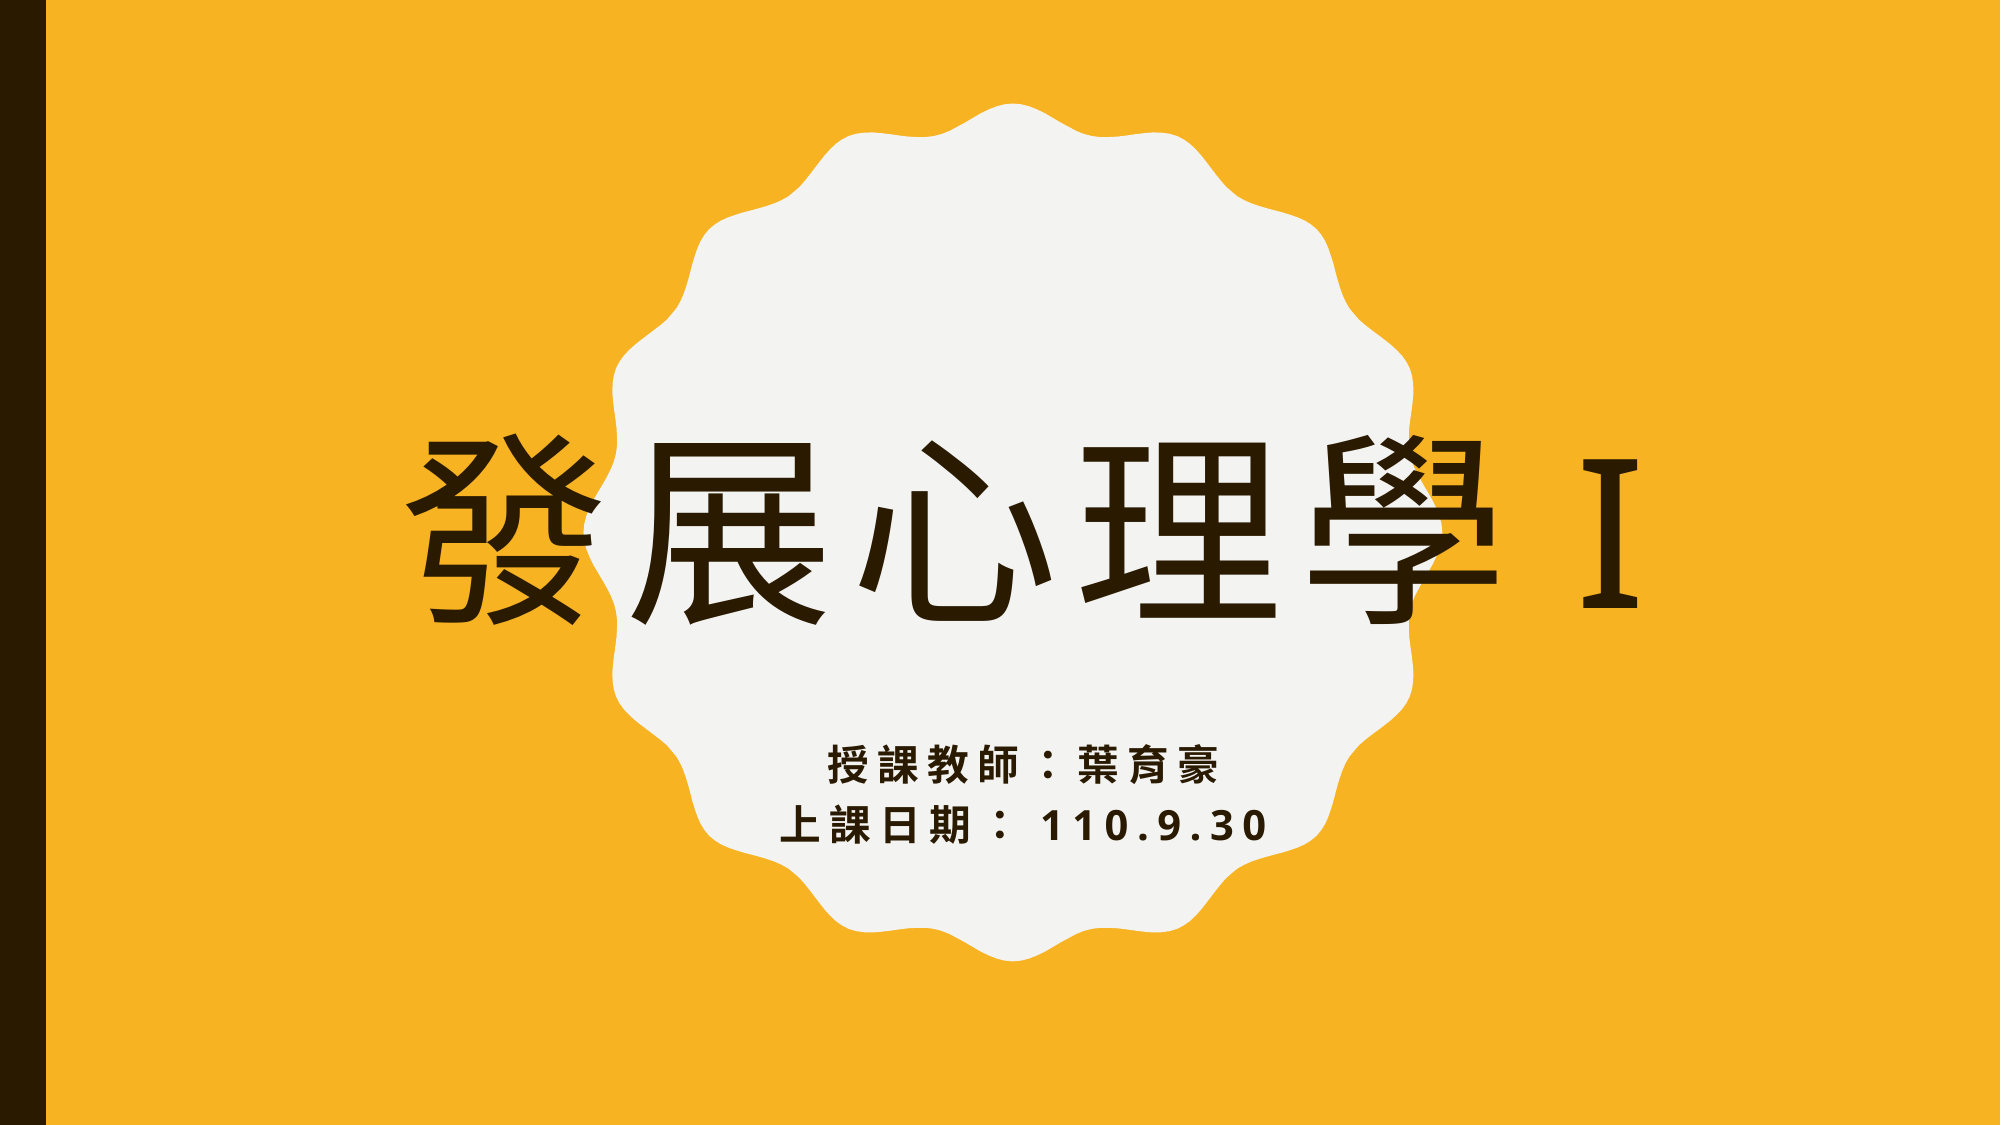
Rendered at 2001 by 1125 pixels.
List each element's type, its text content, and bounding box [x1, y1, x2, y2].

subtitle 授課教師：葉育豪 上課日期：110.9.30 [363, 737, 1684, 860]
title 發展心理學I [176, 180, 1870, 902]
